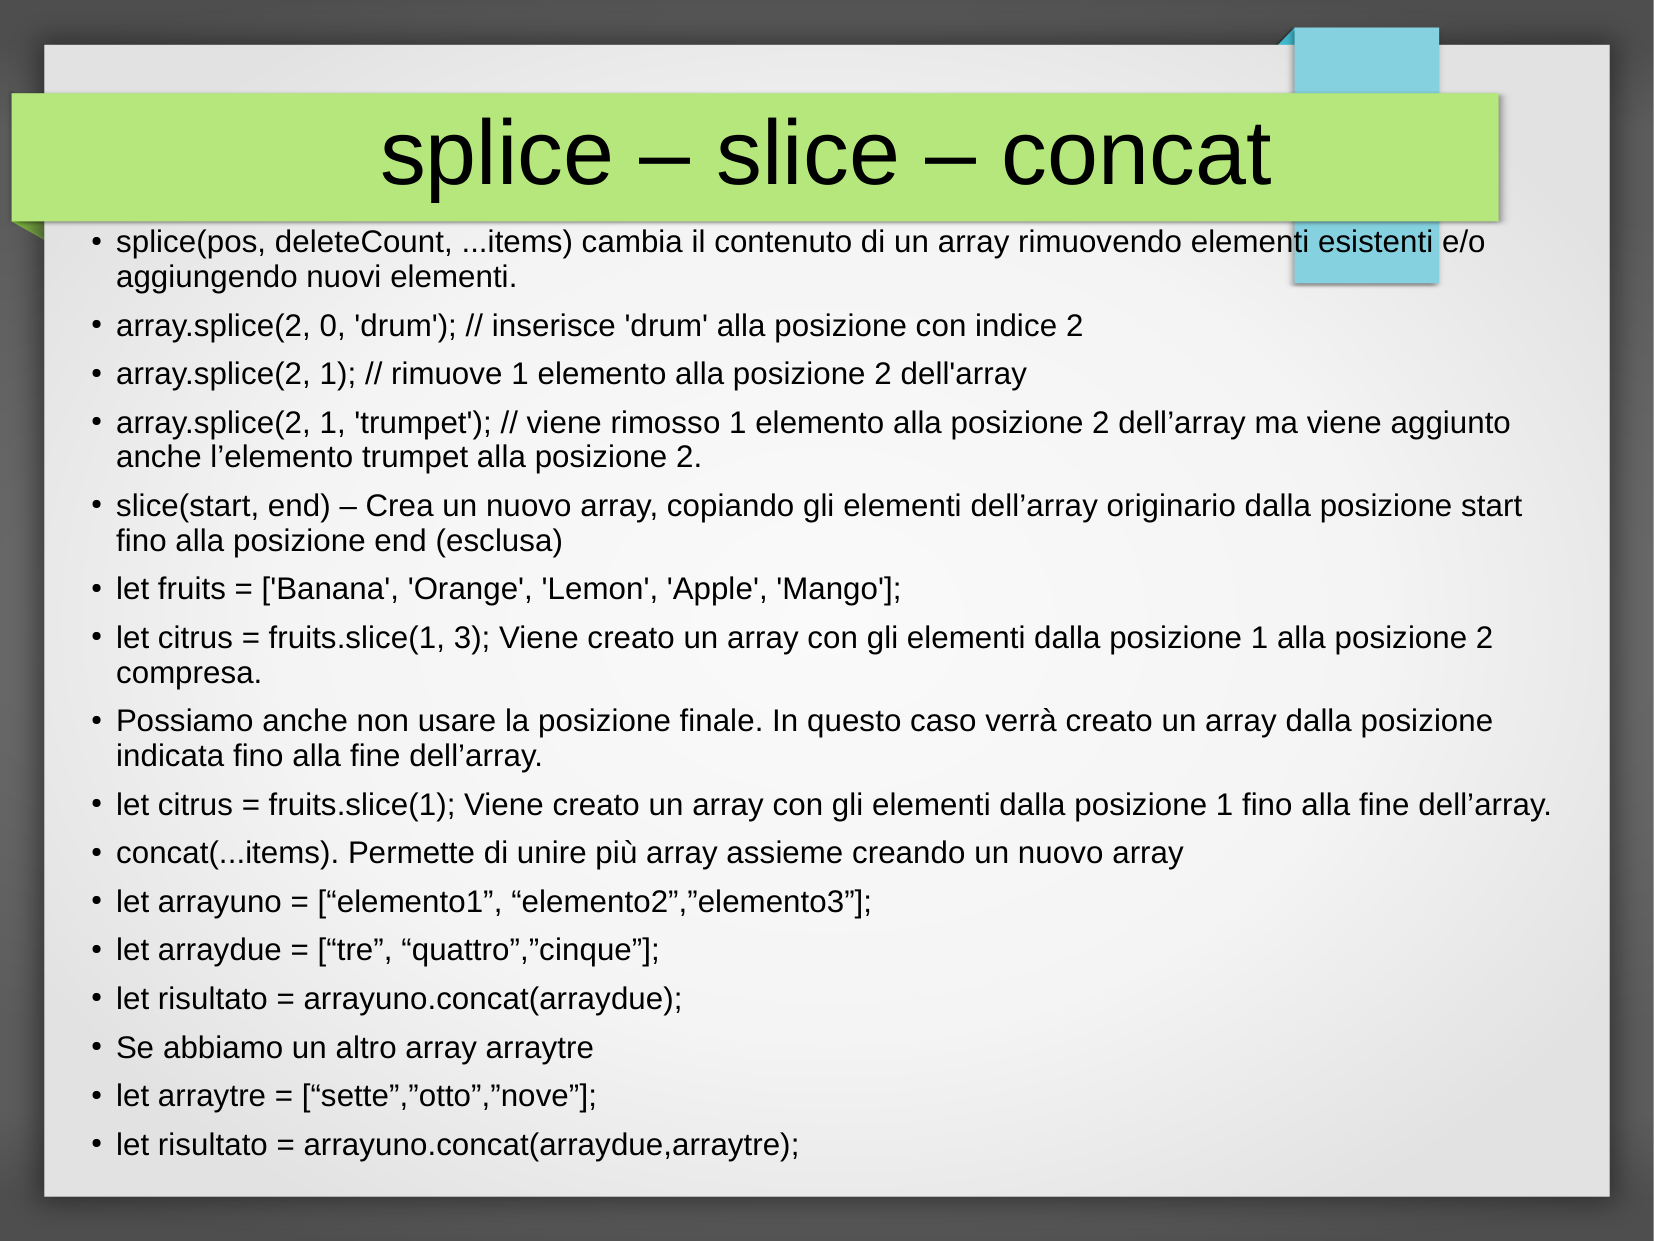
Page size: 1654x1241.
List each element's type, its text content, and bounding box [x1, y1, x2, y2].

title splice – slice – concat [82, 49, 1571, 224]
picture [0, 0, 1654, 1241]
list splice(pos, deleteCount, ...items) cambia il contenuto di un array rimuovendo elementi esistenti e/o aggiungendo nuovi elementi. array.splice(2, 0, 'drum'); // inserisce 'drum' alla posizione con indice 2 array.splice(2, 1); // rimuove 1 elemento alla posizione 2 dell'array array.splice(2, 1, 'trumpet'); // viene rimosso 1 elemento alla posizione 2 dell’array ma viene aggiunto anche l’elemento trumpet alla posizione 2. slice(start, end) – Crea un nuovo array, copiando gli elementi dell’array originario dalla posizione start fino alla posizione end (esclusa) let fruits = ['Banana', 'Orange', 'Lemon', 'Apple', 'Mango']; let citrus = fruits.slice(1, 3); Viene creato un array con gli elementi dalla posizione 1 alla posizione 2 compresa. Possiamo anche non usare la posizione finale. In questo caso verrà creato un array dalla posizione indicata fino alla fine dell’array. let citrus = fruits.slice(1); Viene creato un array con gli elementi dalla posizione 1 fino alla fine dell’array. concat(...items). Permette di unire più array assieme creando un nuovo array let arrayuno = [“elemento1”, “elemento2”,”elemento3”]; let arraydue = [“tre”, “quattro”,”cinque”]; let risultato = arrayuno.concat(arraydue); Se abbiamo un altro array arraytre let arraytre = [“sette”,”otto”,”nove”]; let risultato = arrayuno.concat(arraydue,arraytre); [82, 224, 1571, 1193]
